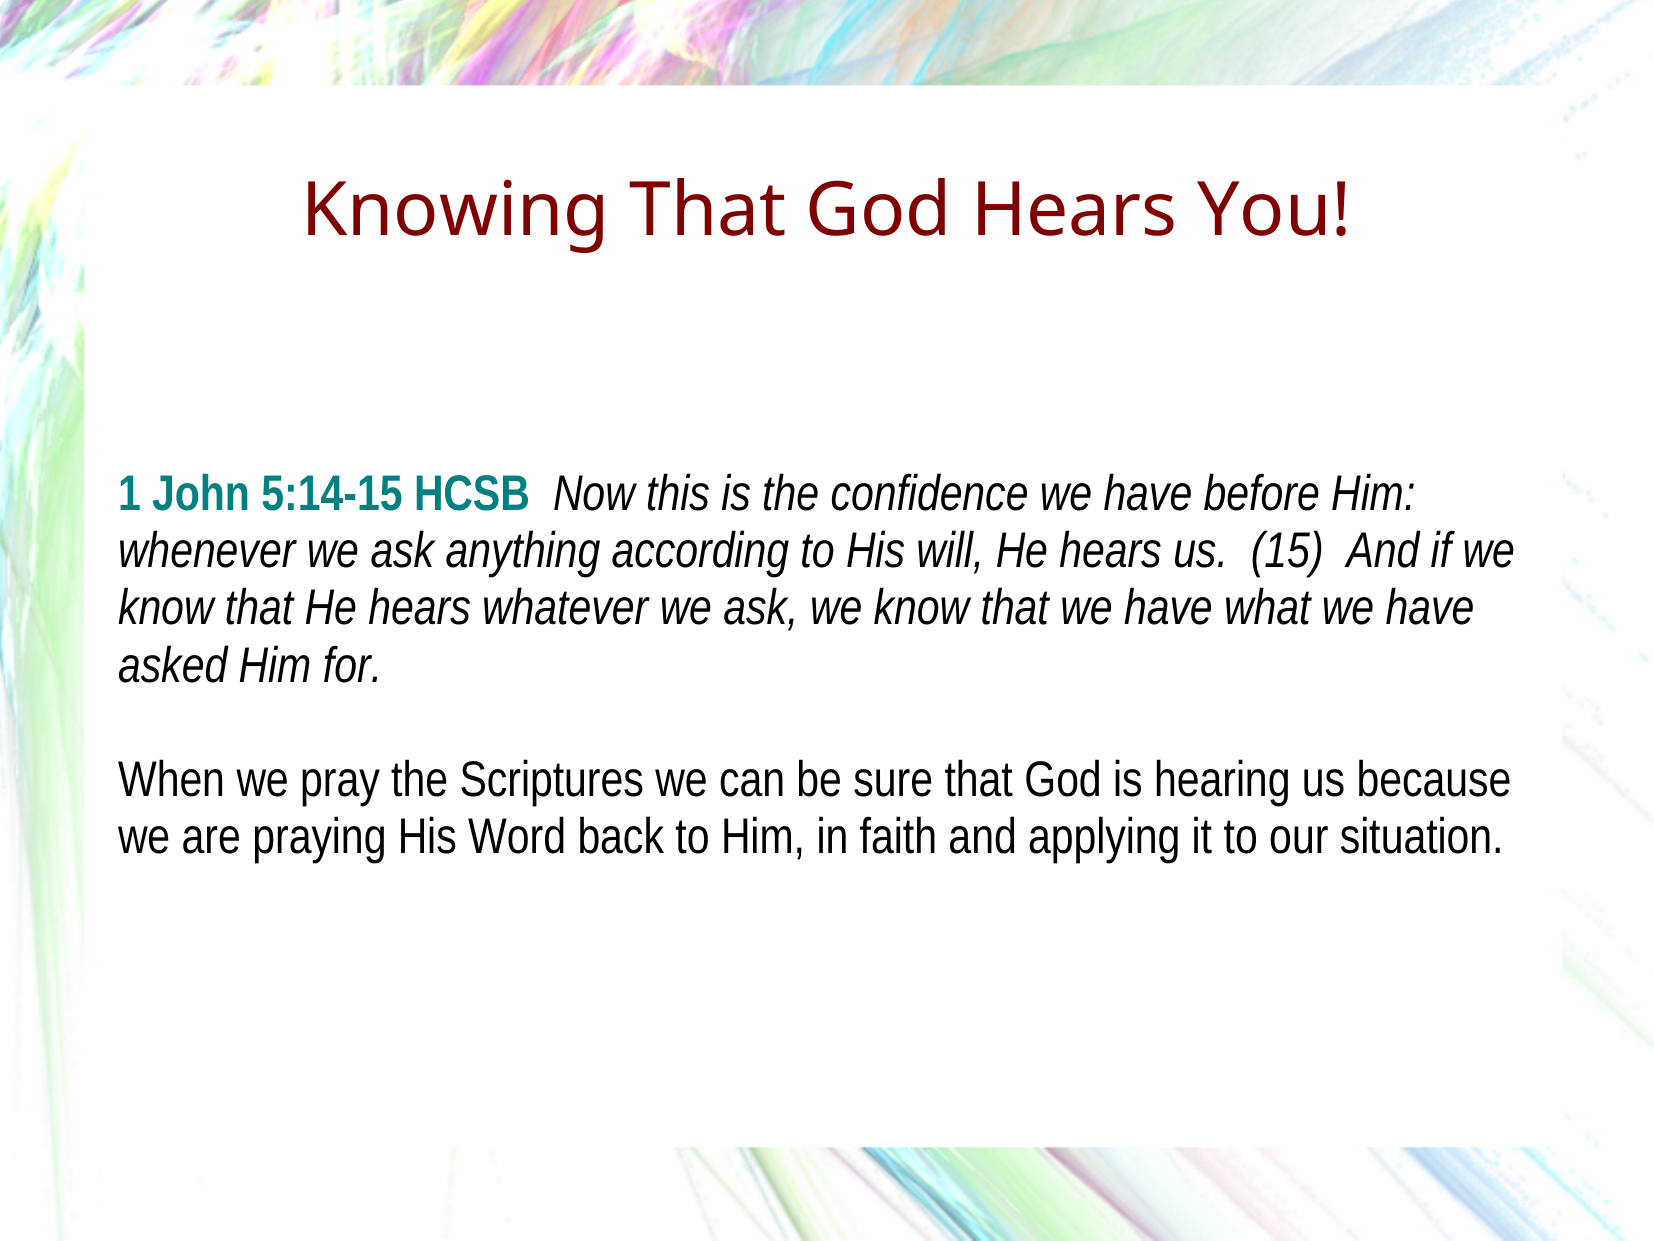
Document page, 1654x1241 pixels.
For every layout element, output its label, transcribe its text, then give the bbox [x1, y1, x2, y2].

title Knowing That God Hears You! [82, 109, 1571, 303]
picture [0, 0, 1654, 1241]
subtitle 1 John 5:14-15 HCSB Now this is the confidence we have before Him: whenever we ask anything according to His will, He hears us. (15) And if we know that He hears whatever we ask, we know that we have what we have asked Him for. When we pray the Scriptures we can be sure that God is hearing us because we are praying His Word back to Him, in faith and applying it to our situation. [118, 374, 1571, 985]
